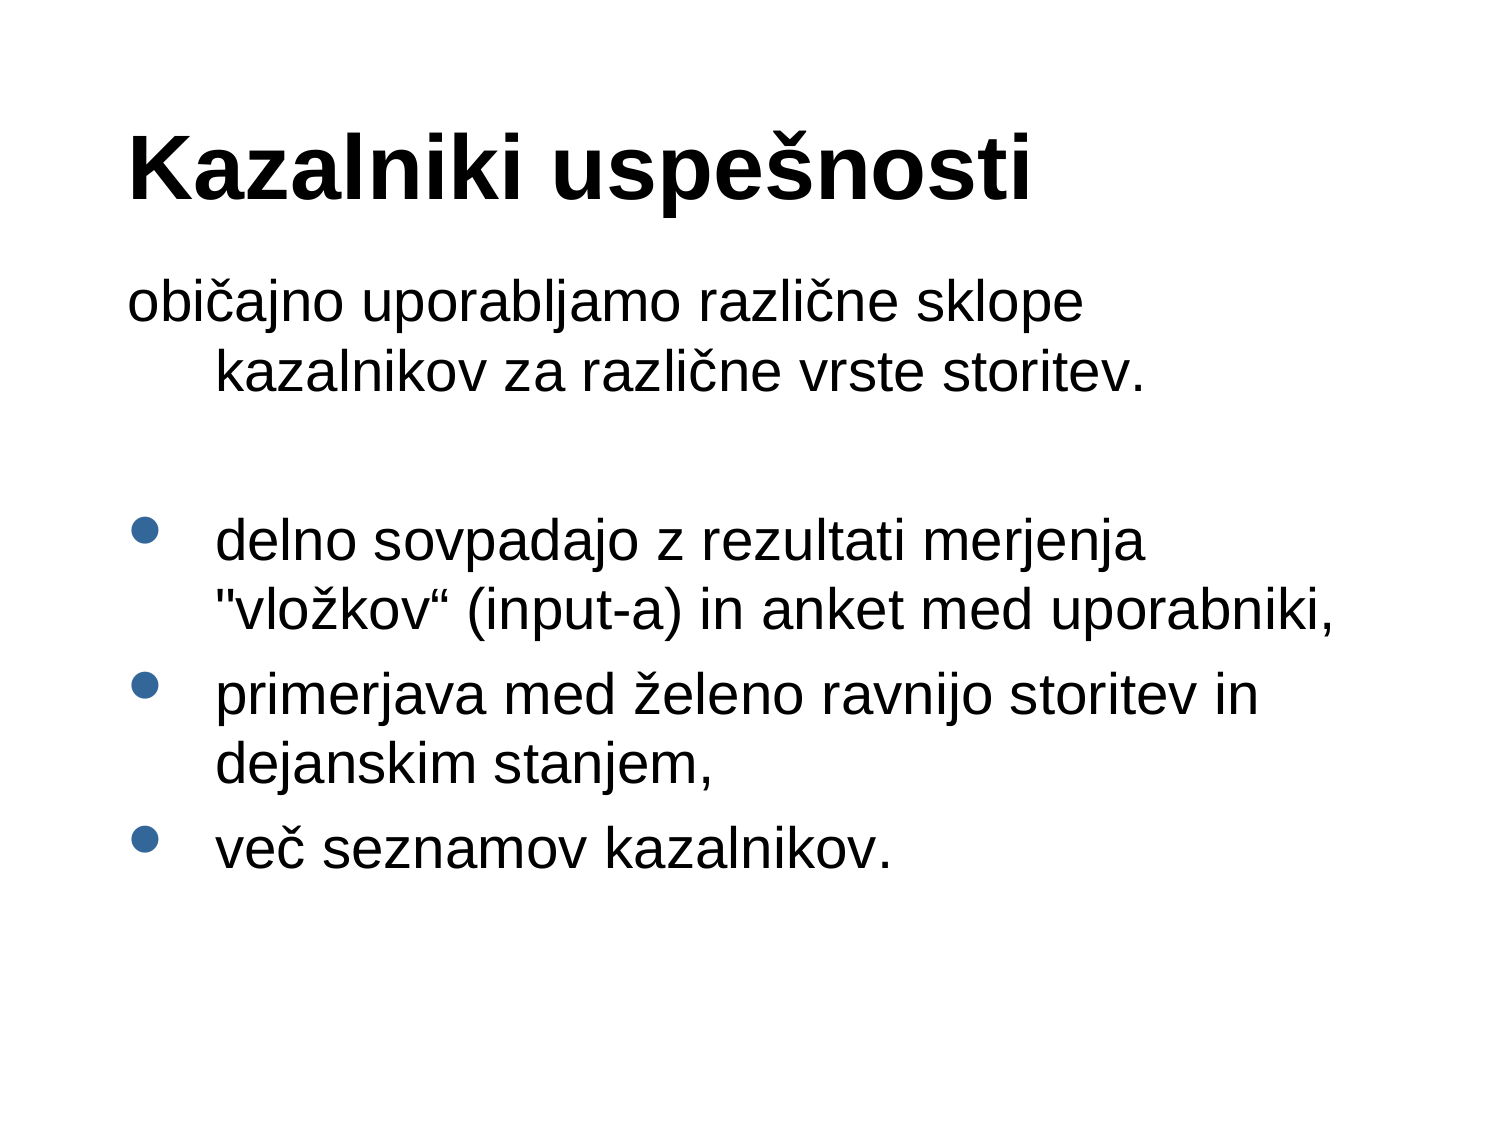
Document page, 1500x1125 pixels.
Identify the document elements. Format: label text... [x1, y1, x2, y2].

title Kazalniki uspešnosti [112, 37, 1388, 225]
list običajno uporabljamo različne sklope kazalnikov za različne vrste storitev. delno sovpadajo z rezultati merjenja "vložkov“ (input-a) in anket med uporabniki, primerjava med želeno ravnijo storitev in dejanskim stanjem, več seznamov kazalnikov. [112, 255, 1388, 988]
